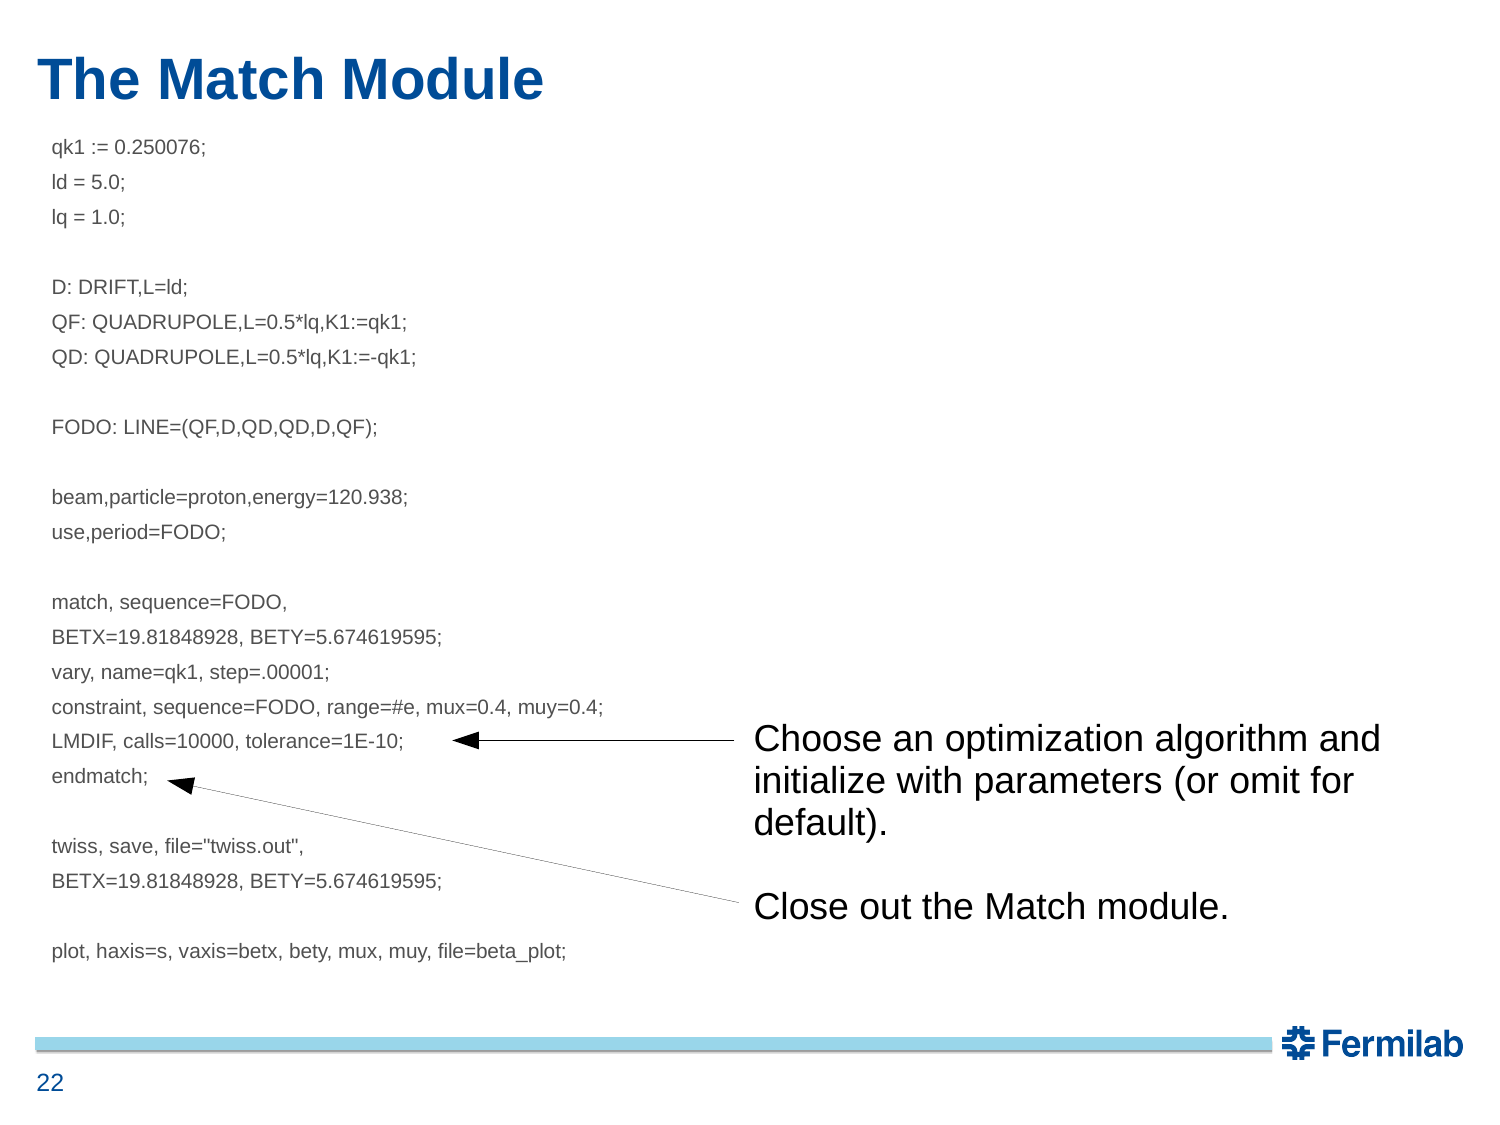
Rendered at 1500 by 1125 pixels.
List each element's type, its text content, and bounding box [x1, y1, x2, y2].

list qk1 := 0.250076; ld = 5.0; lq = 1.0; D: DRIFT,L=ld; QF: QUADRUPOLE,L=0.5*lq,K1:=qk1; QD: QUADRUPOLE,L=0.5*lq,K1:=-qk1; FODO: LINE=(QF,D,QD,QD,D,QF); beam,particle=proton,energy=120.938; use,period=FODO; match, sequence=FODO, BETX=19.81848928, BETY=5.674619595; vary, name=qk1, step=.00001; constraint, sequence=FODO, range=#e, mux=0.4, muy=0.4; LMDIF, calls=10000, tolerance=1E-10; endmatch; twiss, save, file="twiss.out", BETX=19.81848928, BETY=5.674619595; plot, haxis=s, vaxis=betx, bety, mux, muy, file=beta_plot; [51, 133, 615, 873]
text_box Choose an optimization algorithm and initialize with parameters (or omit for default). Close out the Match module. [738, 710, 1470, 936]
picture [1282, 1026, 1463, 1060]
slide_number <number> [36, 1066, 105, 1106]
title The Match Module [37, 41, 1463, 112]
